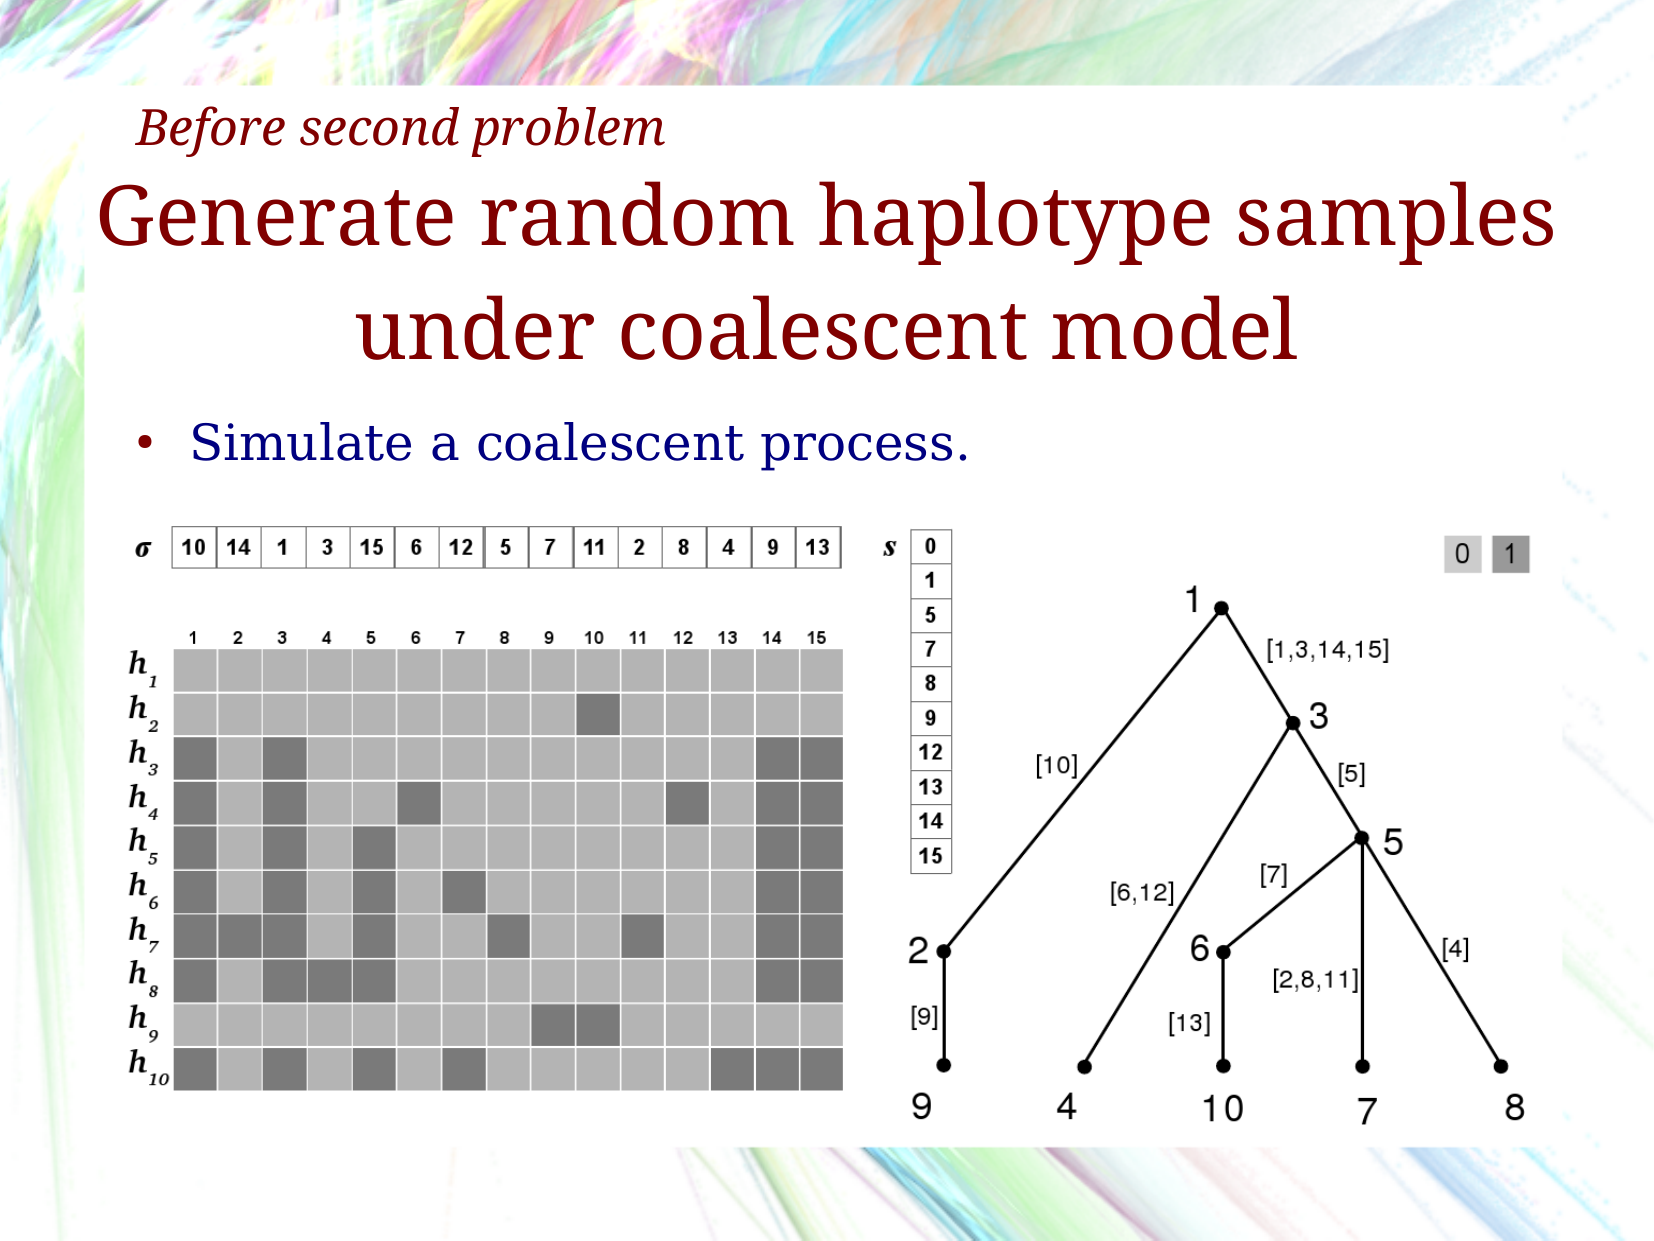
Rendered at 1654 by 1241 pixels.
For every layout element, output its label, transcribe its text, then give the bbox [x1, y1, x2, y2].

title Generate random haplotype samples under coalescent model [82, 163, 1571, 377]
list Simulate a coalescent process. [118, 414, 1571, 953]
picture [0, 0, 1654, 1241]
title Before second problem [135, 76, 705, 177]
